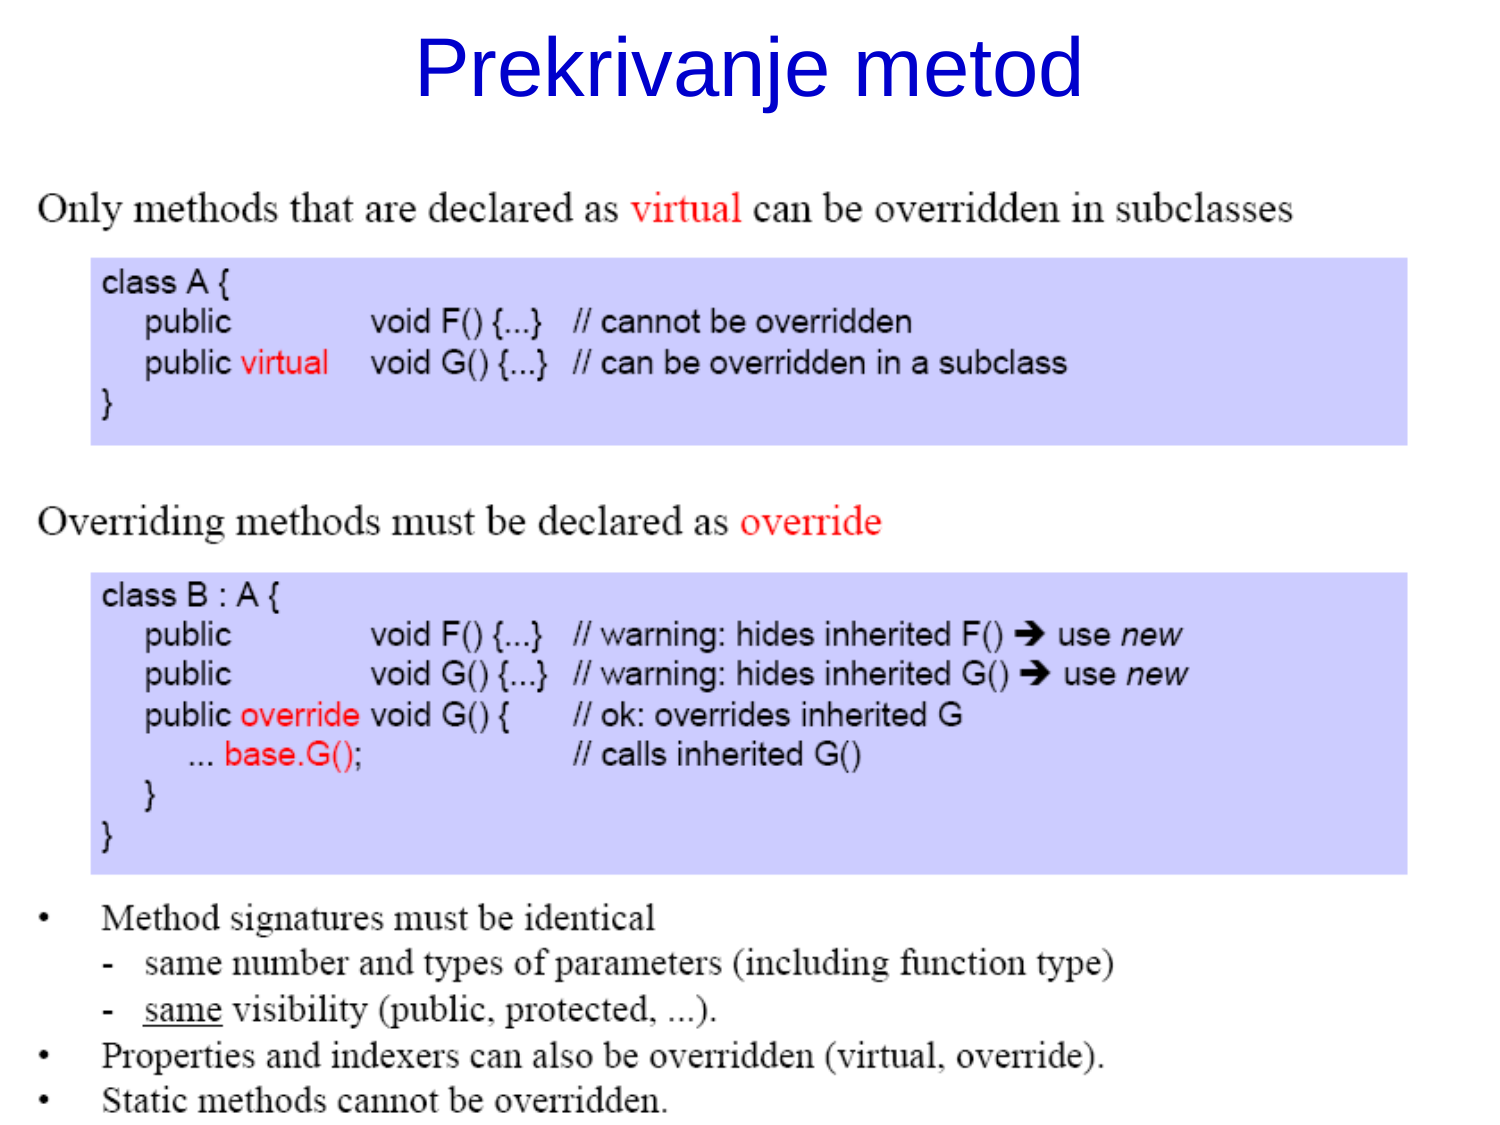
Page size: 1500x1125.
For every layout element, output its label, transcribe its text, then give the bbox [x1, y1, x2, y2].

title Prekrivanje metod [112, 0, 1388, 126]
picture [0, 158, 1424, 1125]
